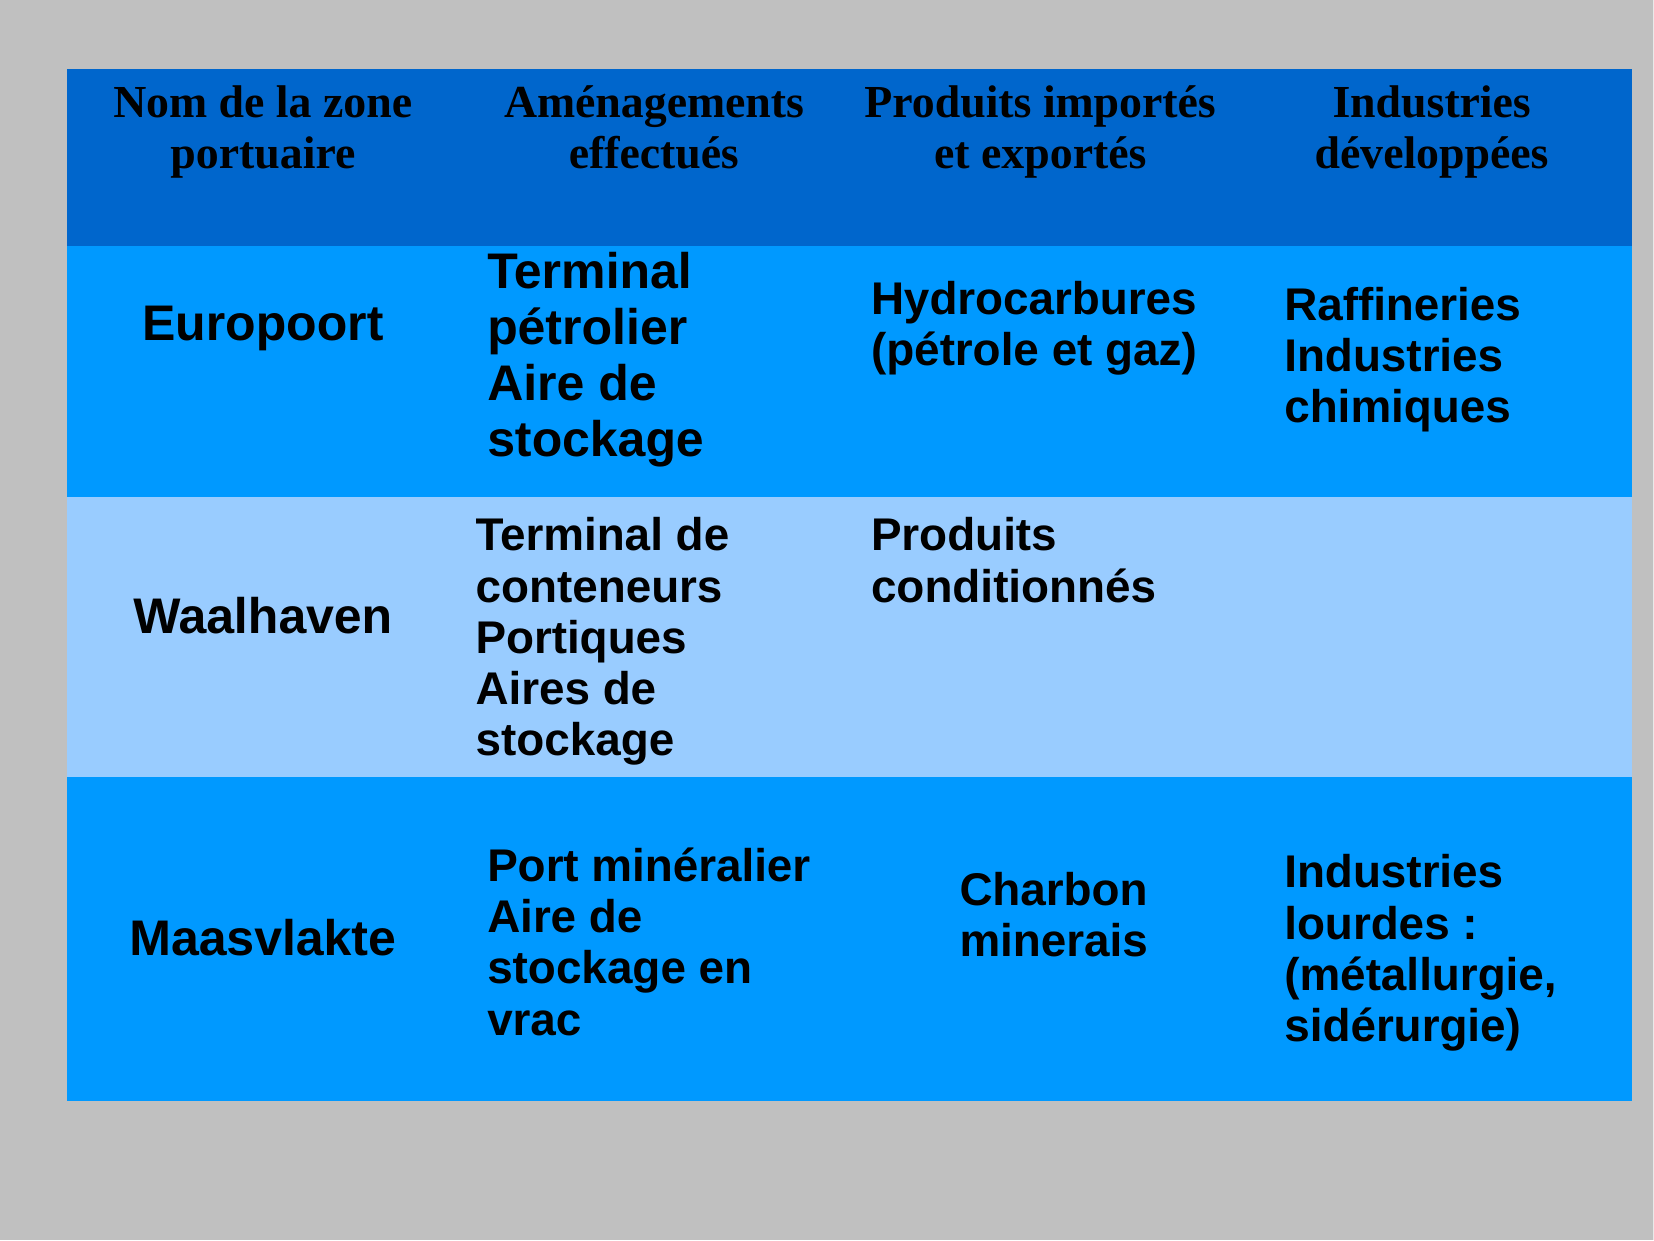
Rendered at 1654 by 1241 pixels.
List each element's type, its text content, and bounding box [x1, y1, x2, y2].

table_cell [458, 497, 850, 777]
text_box Terminal pétrolier Aire de stockage [472, 236, 857, 479]
table_cell [1231, 386, 1632, 497]
table_cell [850, 777, 1231, 1101]
table_cell [850, 386, 1231, 497]
table_cell [857, 246, 1231, 265]
table_cell [1231, 497, 1632, 777]
text_box Produits conditionnés [856, 501, 1211, 756]
table_header Produits importés et exportés [850, 69, 1231, 246]
table_cell [458, 246, 850, 497]
table_header Aménagements effectués [458, 69, 850, 246]
table_cell [850, 497, 1231, 777]
text_box Port minéralier Aire de stockage en vrac [472, 832, 827, 1057]
table_header Nom de la zone portuaire [67, 69, 458, 246]
table_cell Europoort [67, 246, 458, 497]
table_header Industries développées [1231, 69, 1632, 246]
table_cell [1231, 246, 1632, 271]
table_cell Maasvlakte [67, 777, 458, 1101]
table_cell [1231, 777, 1632, 1101]
text_box Raffineries Industries chimiques [1269, 271, 1654, 443]
table_cell [458, 777, 850, 1101]
table_cell Waalhaven [67, 497, 458, 777]
text_box Charbon minerais [944, 856, 1164, 976]
text_box Hydrocarbures (pétrole et gaz) [856, 265, 1329, 386]
text_box Industries lourdes : (métallurgie, sidérurgie) [1269, 839, 1595, 1063]
text_box Terminal de conteneurs Portiques Aires de stockage [460, 501, 827, 779]
